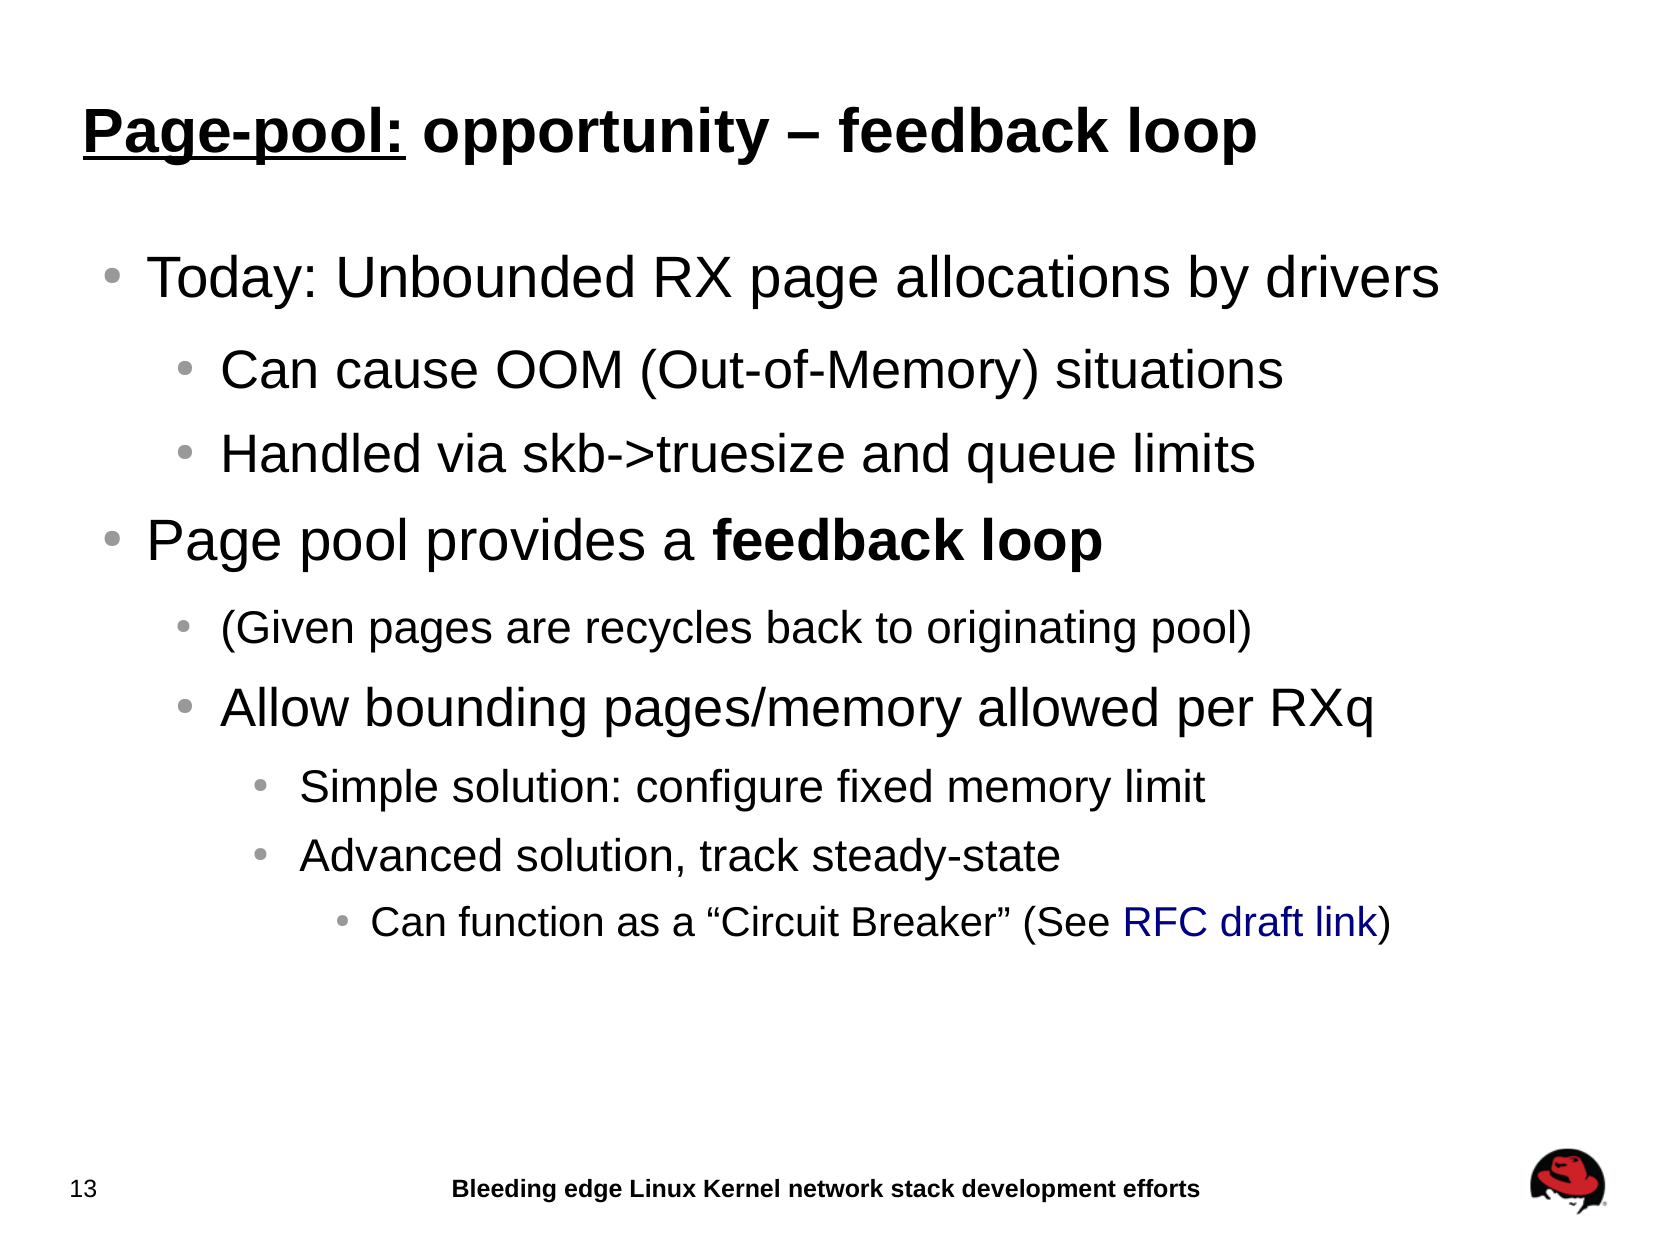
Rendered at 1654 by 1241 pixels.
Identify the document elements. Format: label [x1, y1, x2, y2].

picture [1529, 1146, 1613, 1224]
text_box [86, 244, 1576, 1039]
text_box [82, 37, 1571, 226]
